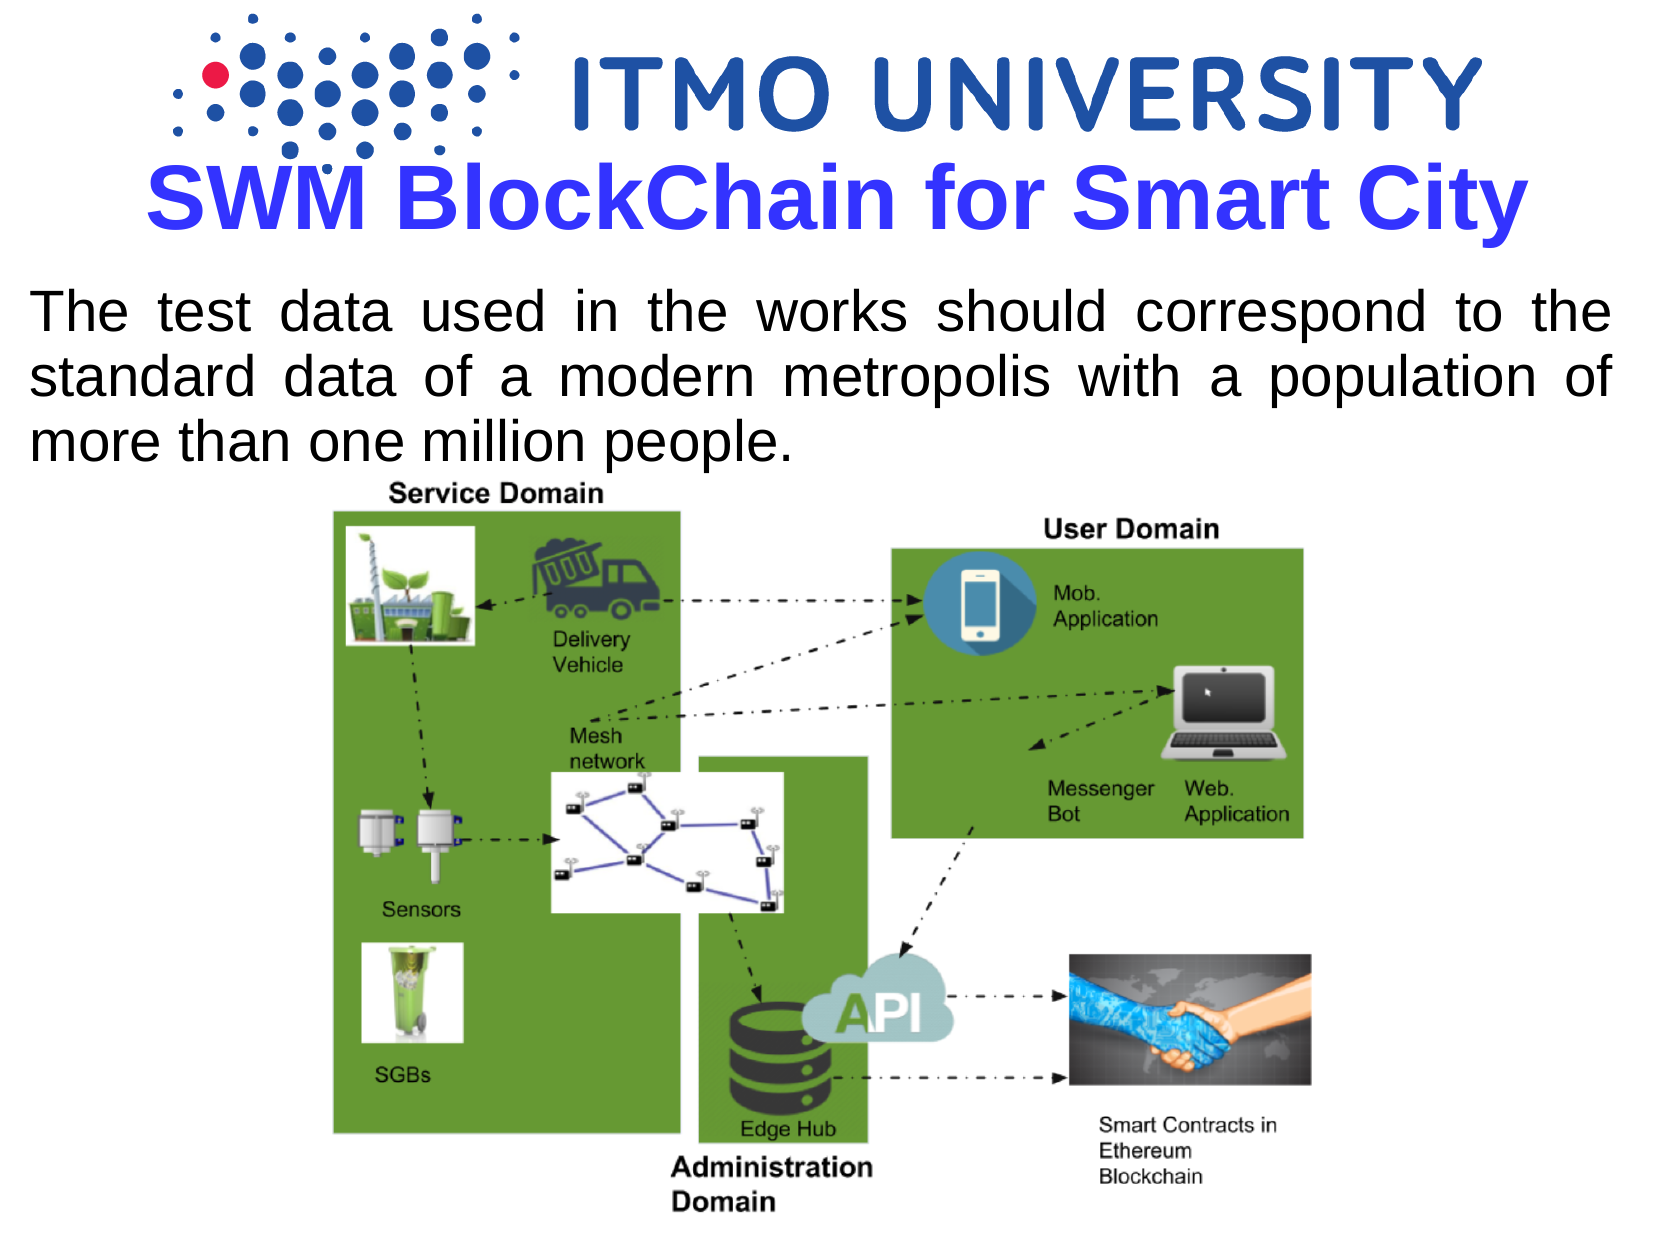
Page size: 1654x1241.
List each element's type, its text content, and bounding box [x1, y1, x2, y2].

picture [0, 0, 1654, 306]
picture [322, 475, 1314, 1217]
text_box The test data used in the works should correspond to the standard data of a modern metropolis with a population of more than one million people. [14, 271, 1630, 482]
